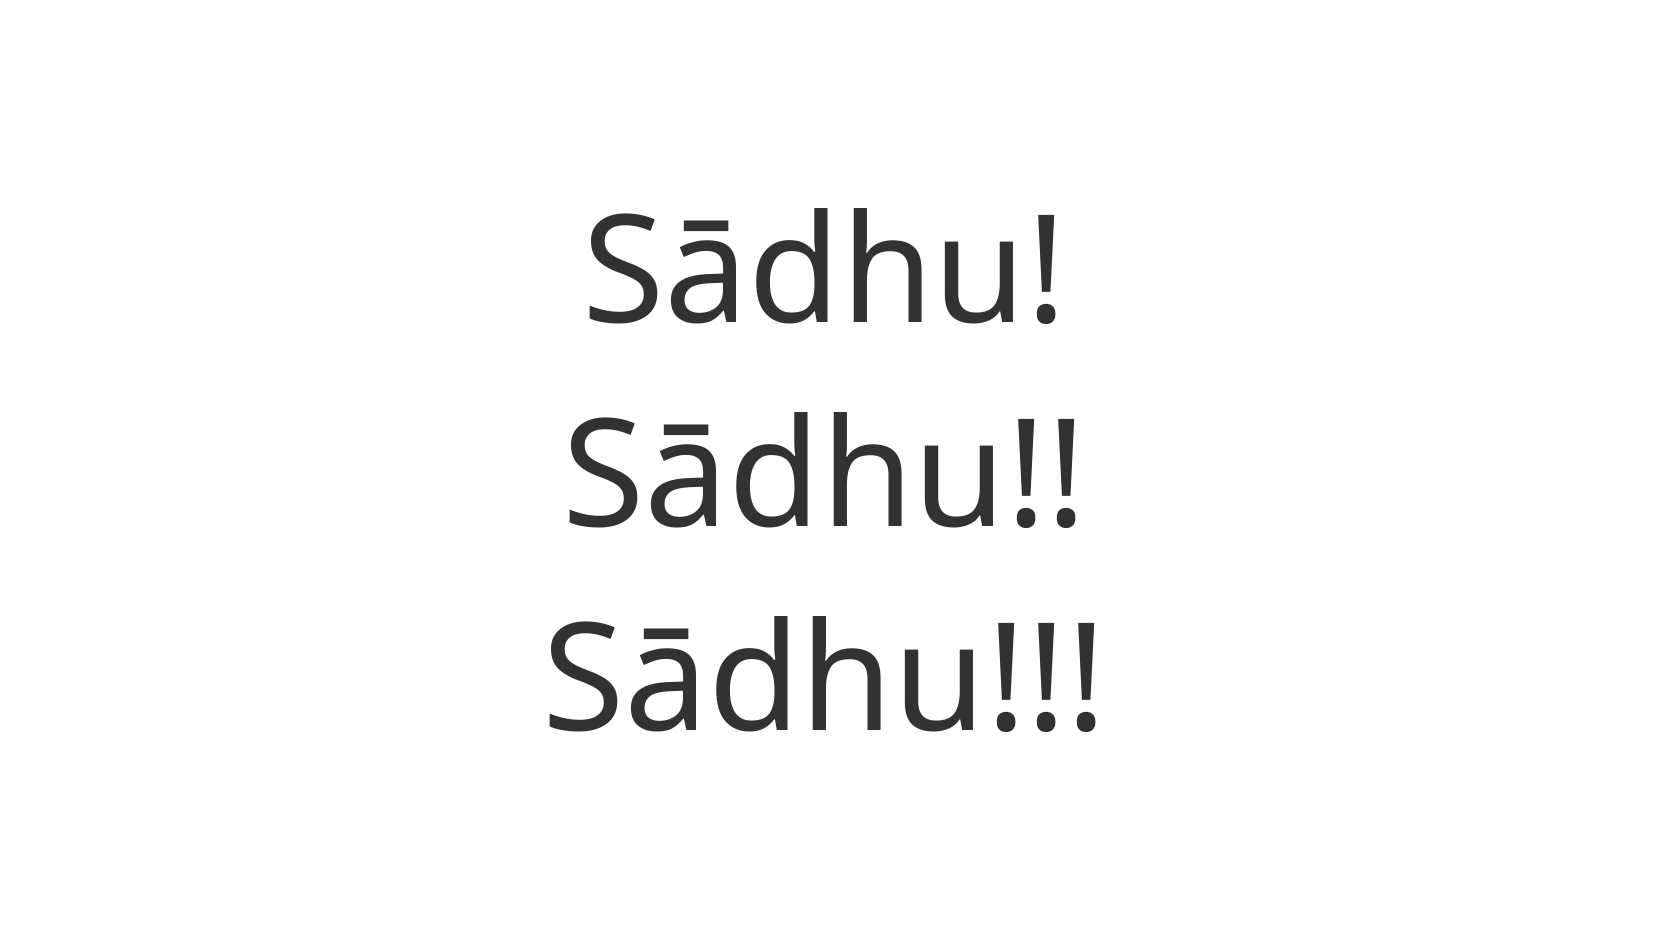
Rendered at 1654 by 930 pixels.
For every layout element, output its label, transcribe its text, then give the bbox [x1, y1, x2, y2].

subtitle Sādhu! Sādhu!! Sādhu!!! [38, 1, 1611, 930]
